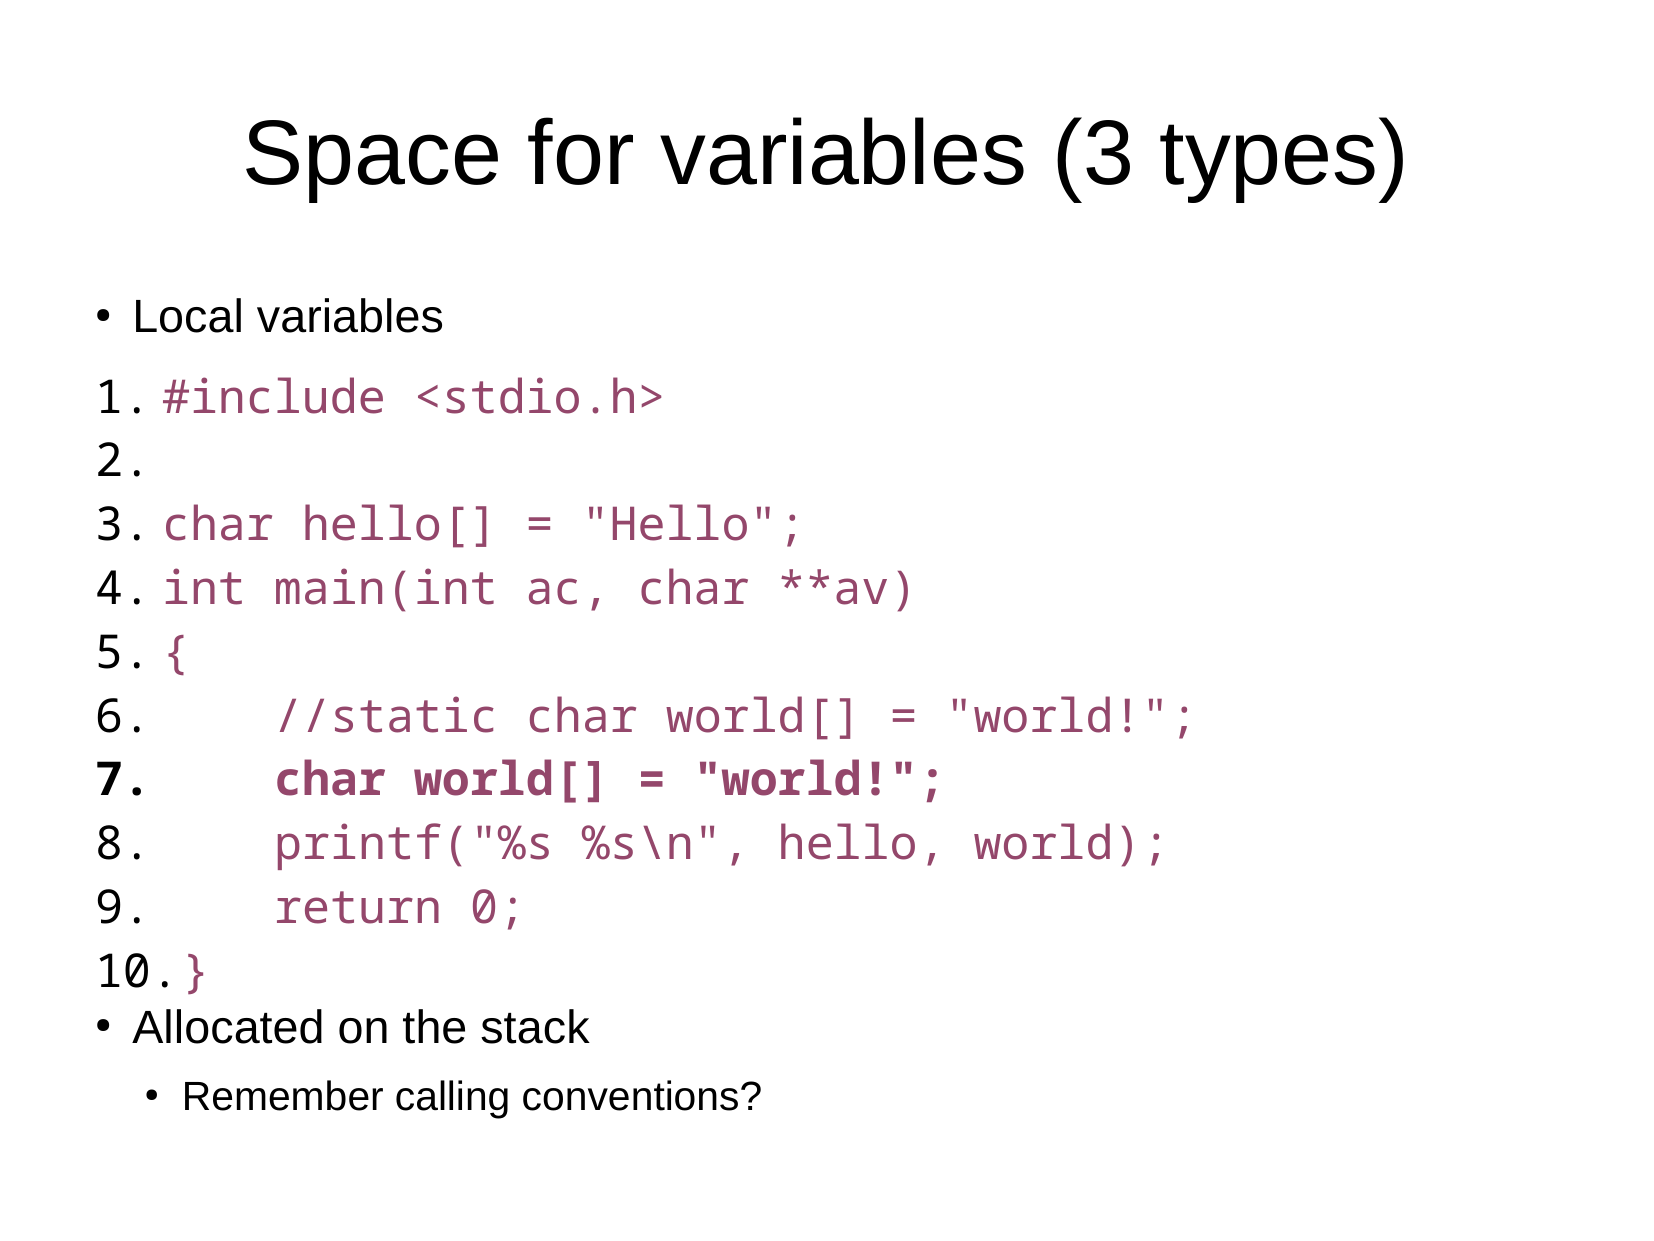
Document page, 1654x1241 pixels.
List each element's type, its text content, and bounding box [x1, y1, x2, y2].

title Space for variables (3 types) [82, 49, 1571, 257]
list Local variables #include <stdio.h> char hello[] = "Hello"; int main(int ac, char **av) { //static char world[] = "world!"; char world[] = "world!"; printf("%s %s\n", hello, world); return 0; } Allocated on the stack Remember calling conventions? [82, 290, 1571, 1126]
